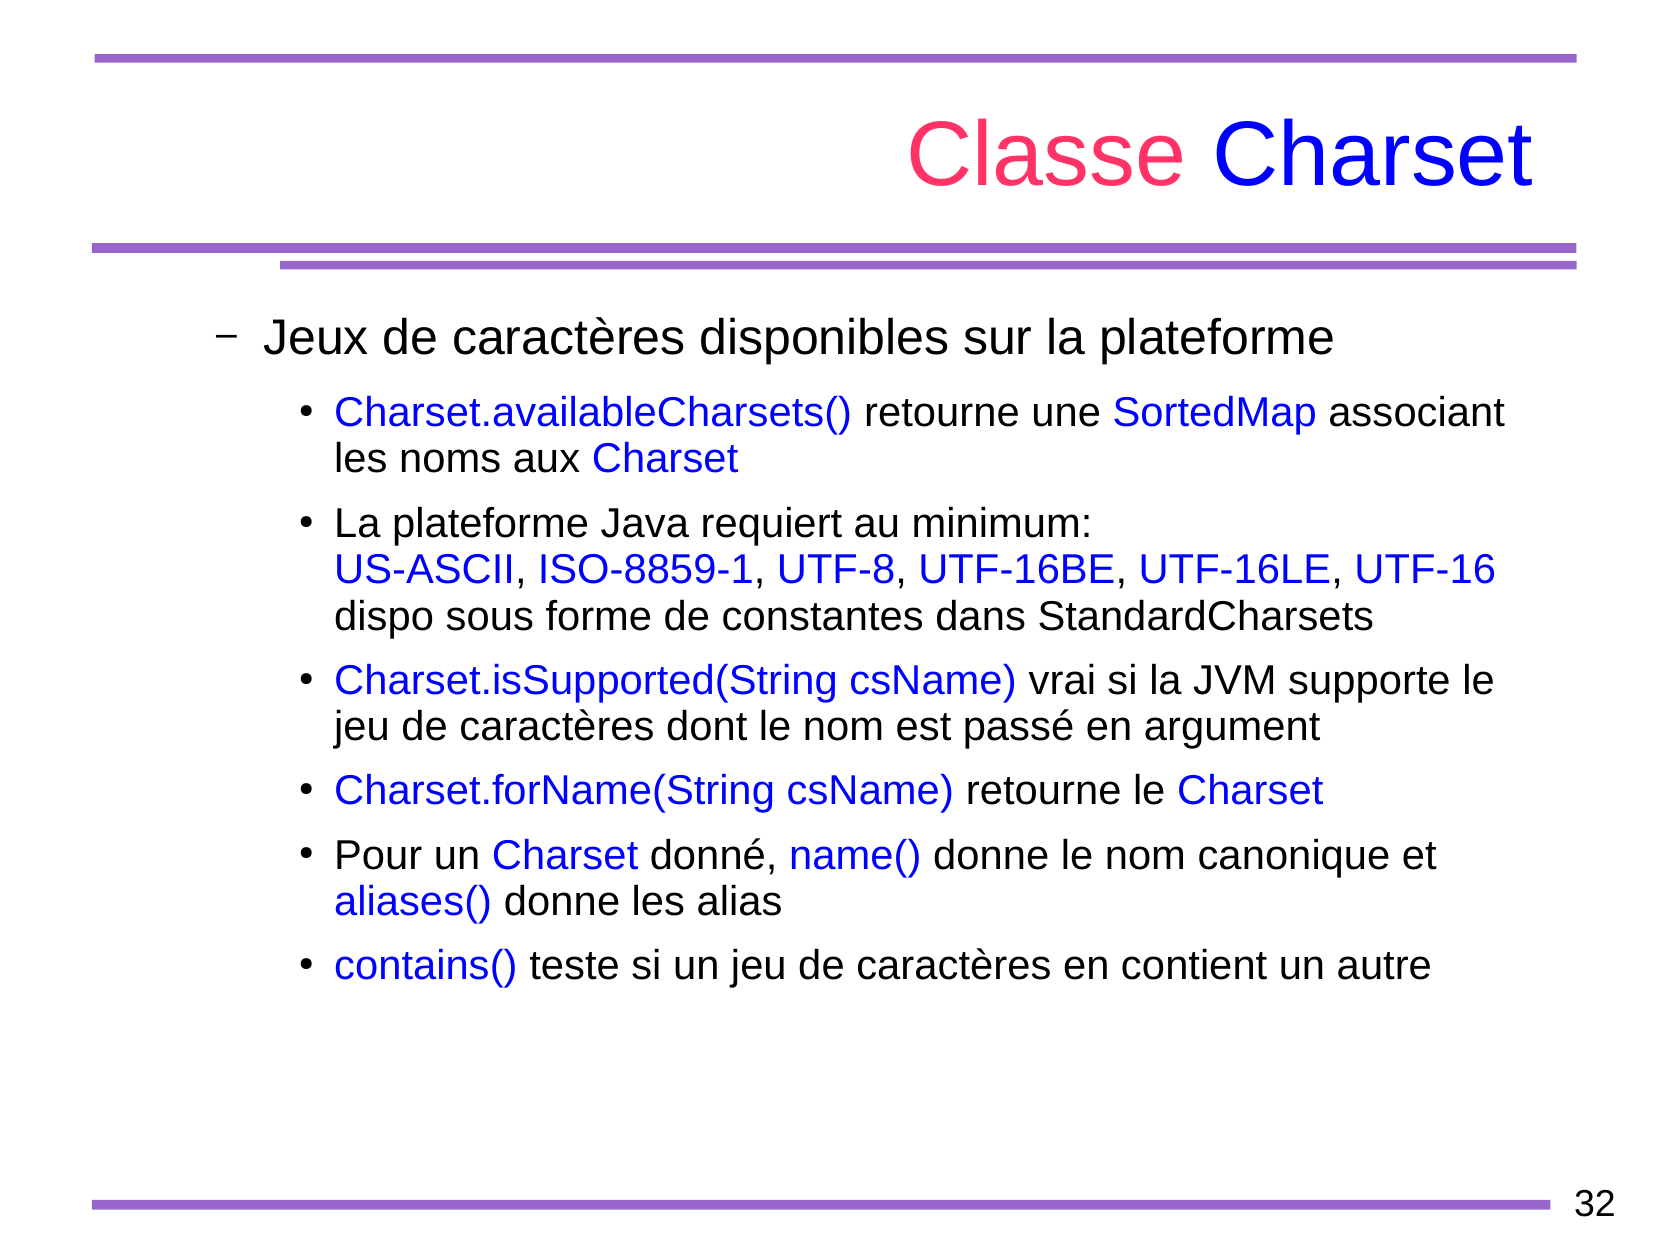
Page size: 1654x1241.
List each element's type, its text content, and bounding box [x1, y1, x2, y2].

title Classe Charset [121, 49, 1534, 257]
list Jeux de caractères disponibles sur la plateforme Charset.availableCharsets() retourne une SortedMap associant les noms aux Charset La plateforme Java requiert au minimum: US-ASCII, ISO-8859-1, UTF-8, UTF-16BE, UTF-16LE, UTF-16 dispo sous forme de constantes dans StandardCharsets Charset.isSupported(String csName) vrai si la JVM supporte le jeu de caractères dont le nom est passé en argument Charset.forName(String csName) retourne le Charset Pour un Charset donné, name() donne le nom canonique et aliases() donne les alias contains() teste si un jeu de caractères en contient un autre [121, 309, 1534, 1162]
